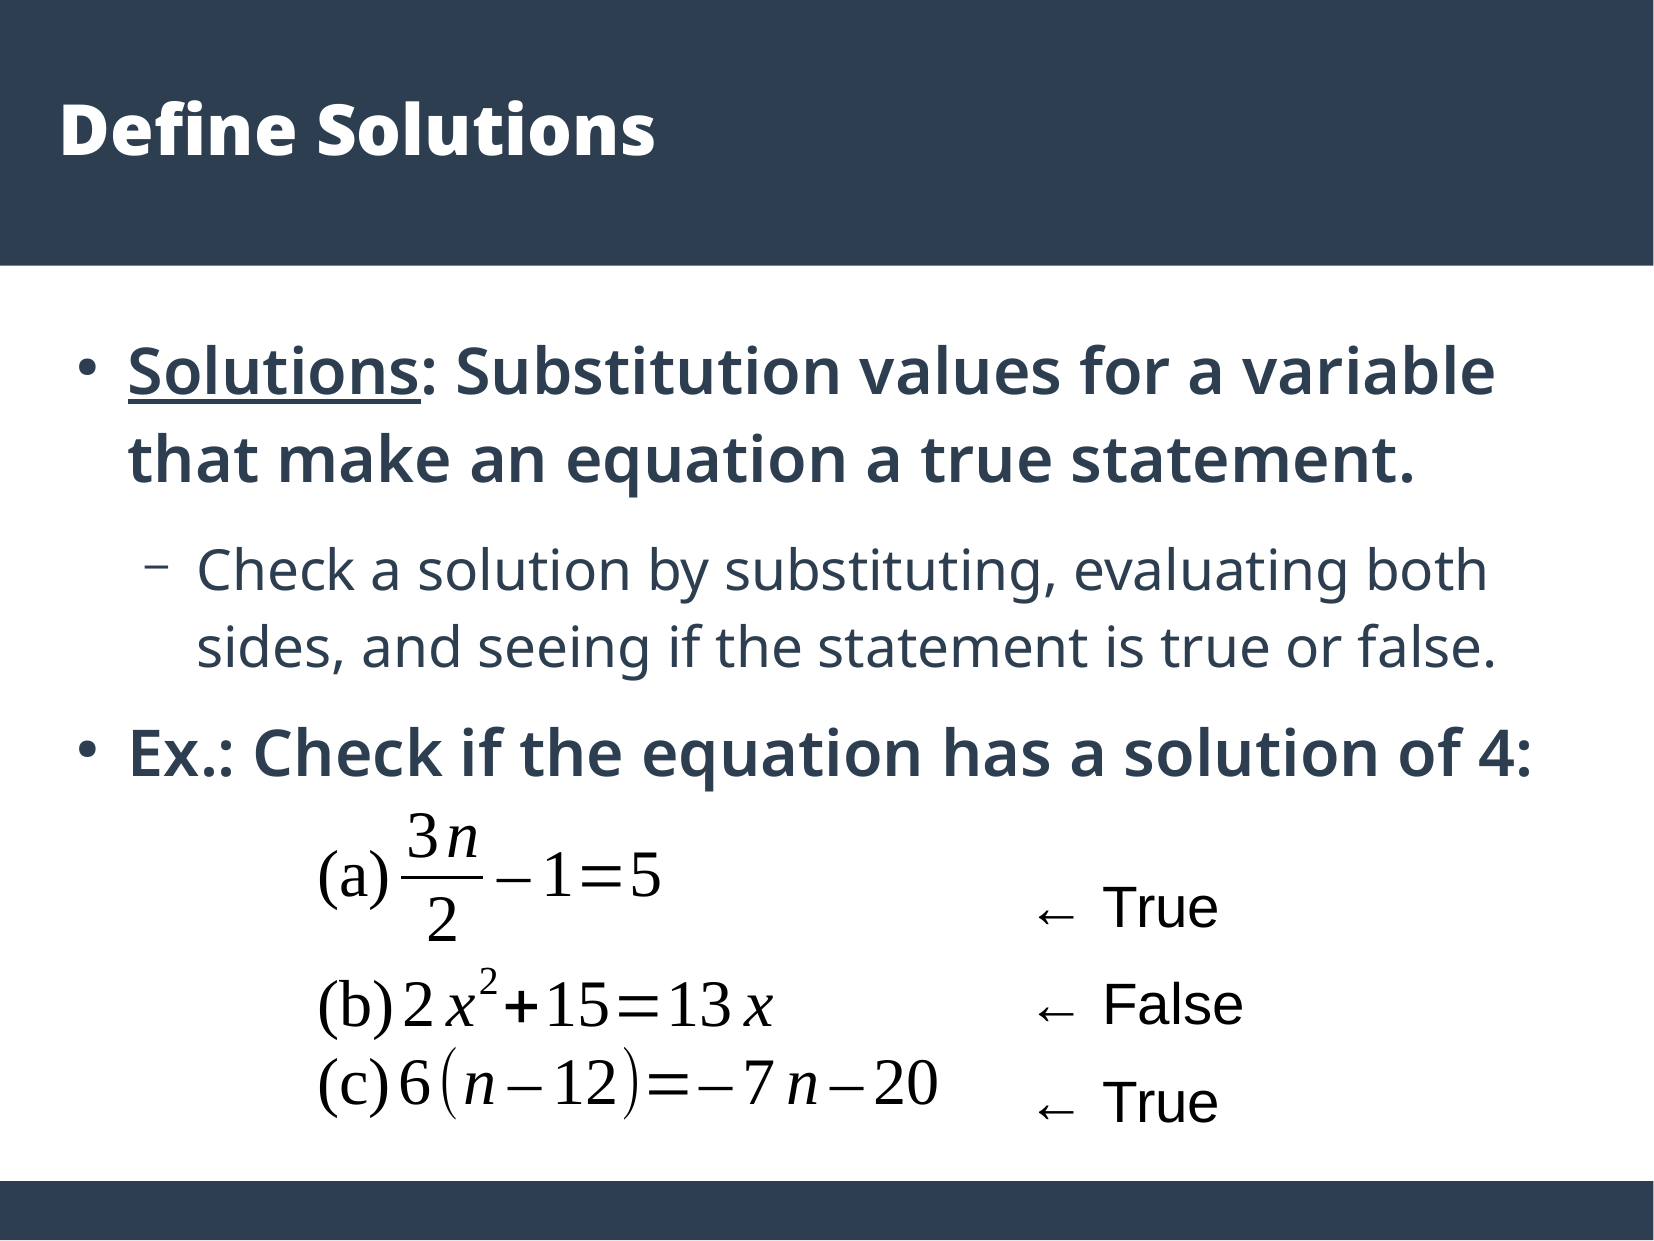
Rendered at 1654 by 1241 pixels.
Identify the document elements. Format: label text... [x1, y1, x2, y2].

list Solutions: Substitution values for a variable that make an equation a true statement. Check a solution by substituting, evaluating both sides, and seeing if the statement is true or false. Ex.: Check if the equation has a solution of 4: [59, 324, 1595, 799]
text_box ← True ← False ← True [1013, 834, 1284, 1142]
chart [311, 798, 947, 1121]
title Define Solutions [59, 49, 1595, 207]
